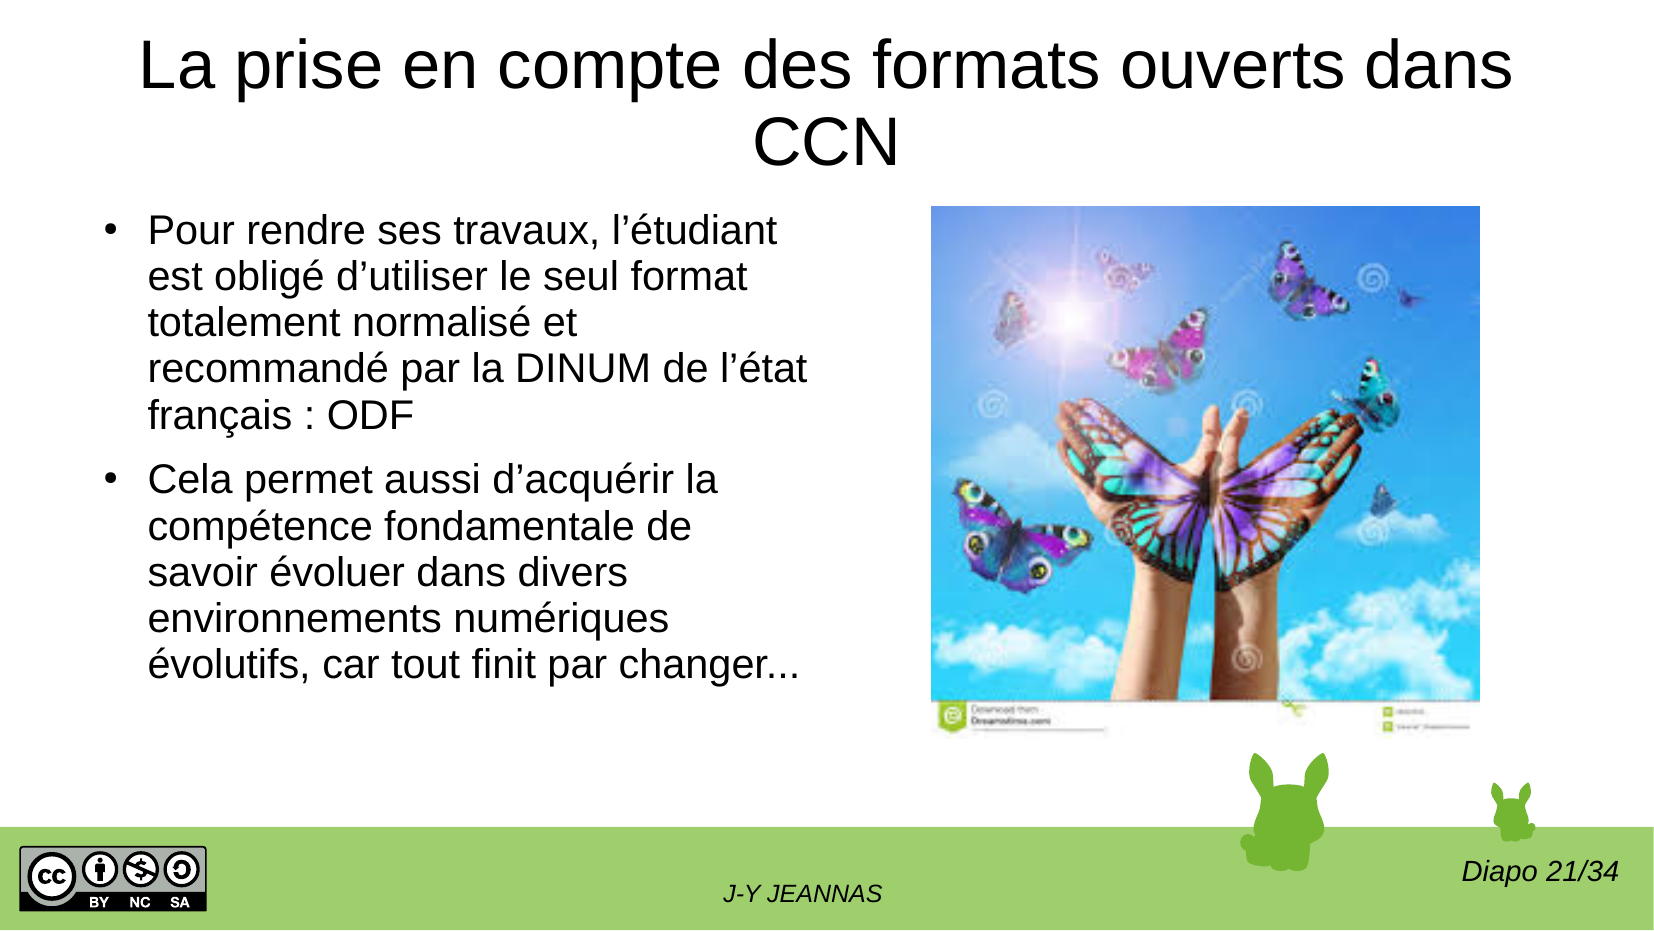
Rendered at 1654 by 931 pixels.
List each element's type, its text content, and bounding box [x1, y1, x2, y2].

picture [931, 206, 1480, 739]
list Pour rendre ses travaux, l’étudiant est obligé d’utiliser le seul format totalement normalisé et recommandé par la DINUM de l’état français : ODF Cela permet aussi d’acquérir la compétence fondamentale de savoir évoluer dans divers environnements numériques évolutifs, car tout finit par changer... [88, 206, 809, 739]
title La prise en compte des formats ouverts dans CCN [88, 26, 1565, 181]
